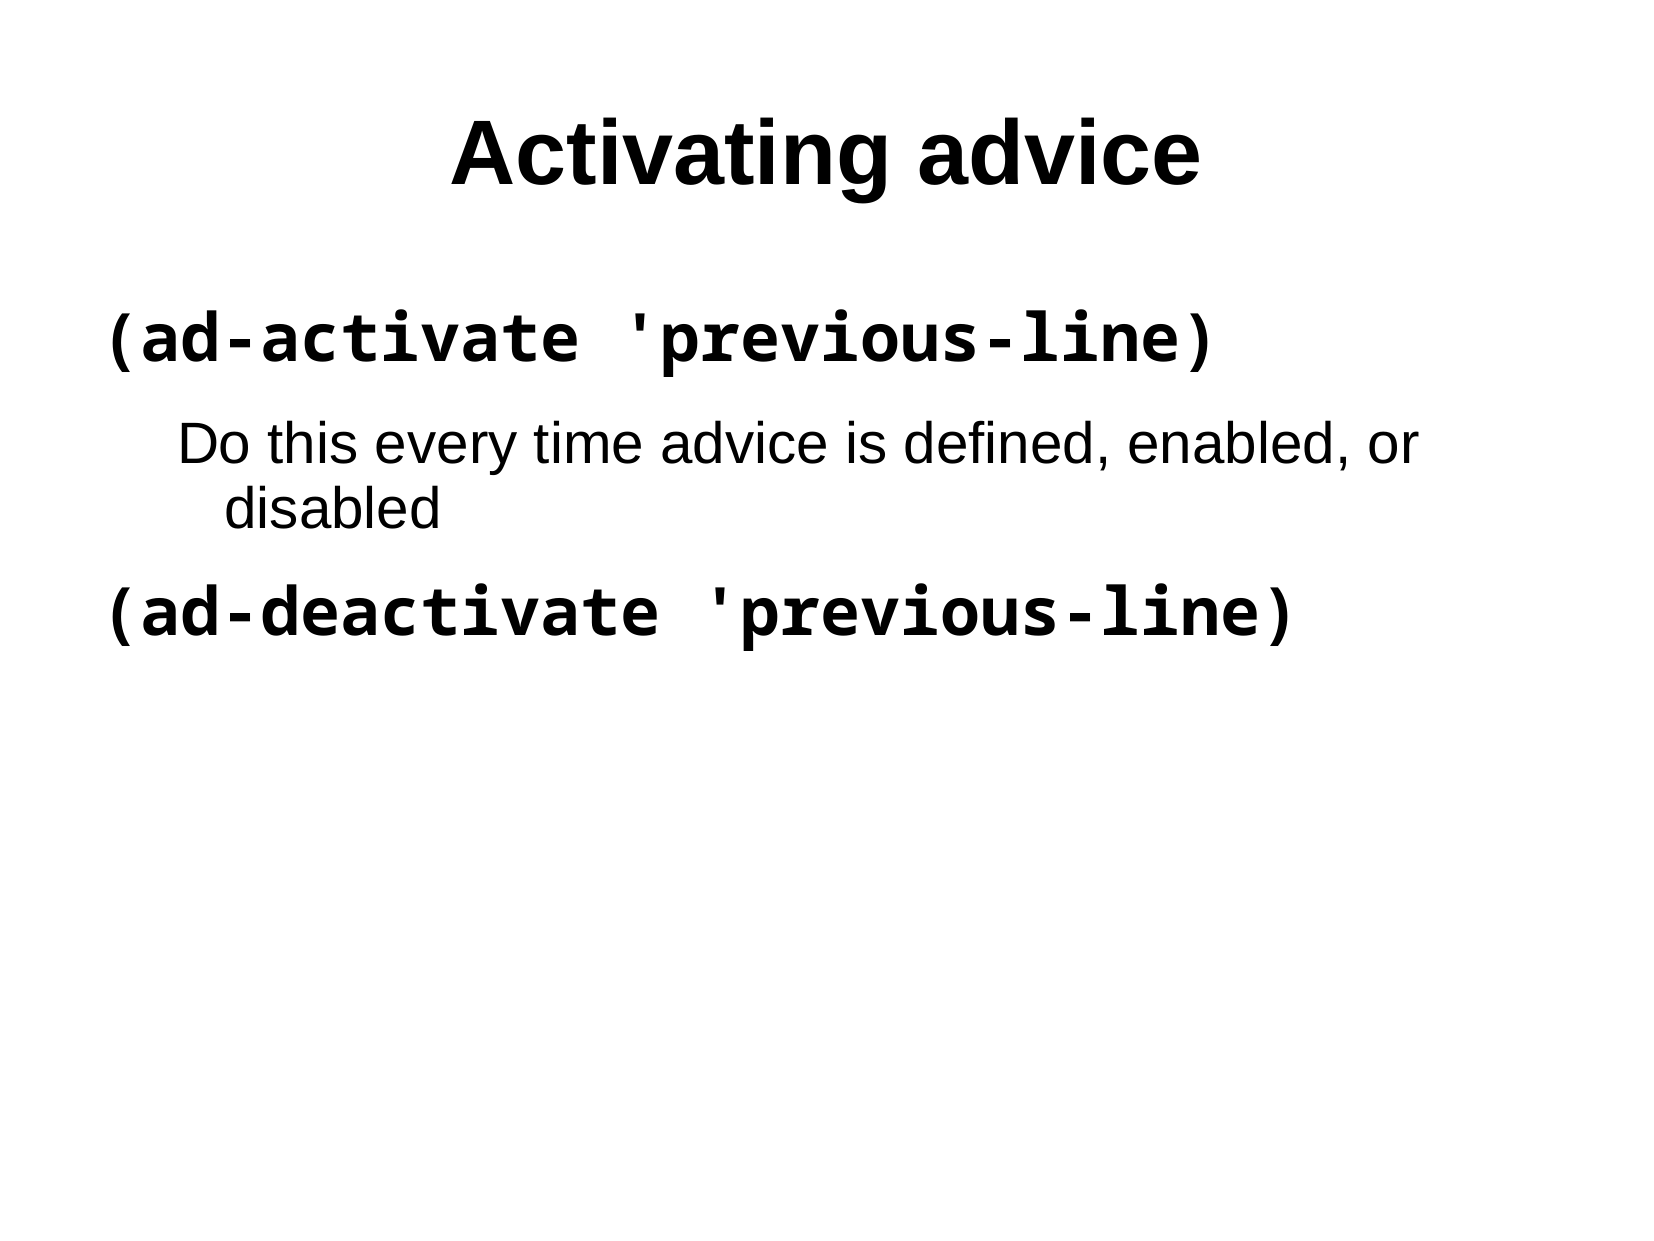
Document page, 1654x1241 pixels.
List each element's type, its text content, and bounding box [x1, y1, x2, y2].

list (ad-activate 'previous-line) Do this every time advice is defined, enabled, or disabled (ad-deactivate 'previous-line) [82, 290, 1571, 1094]
title Activating advice [82, 56, 1571, 250]
